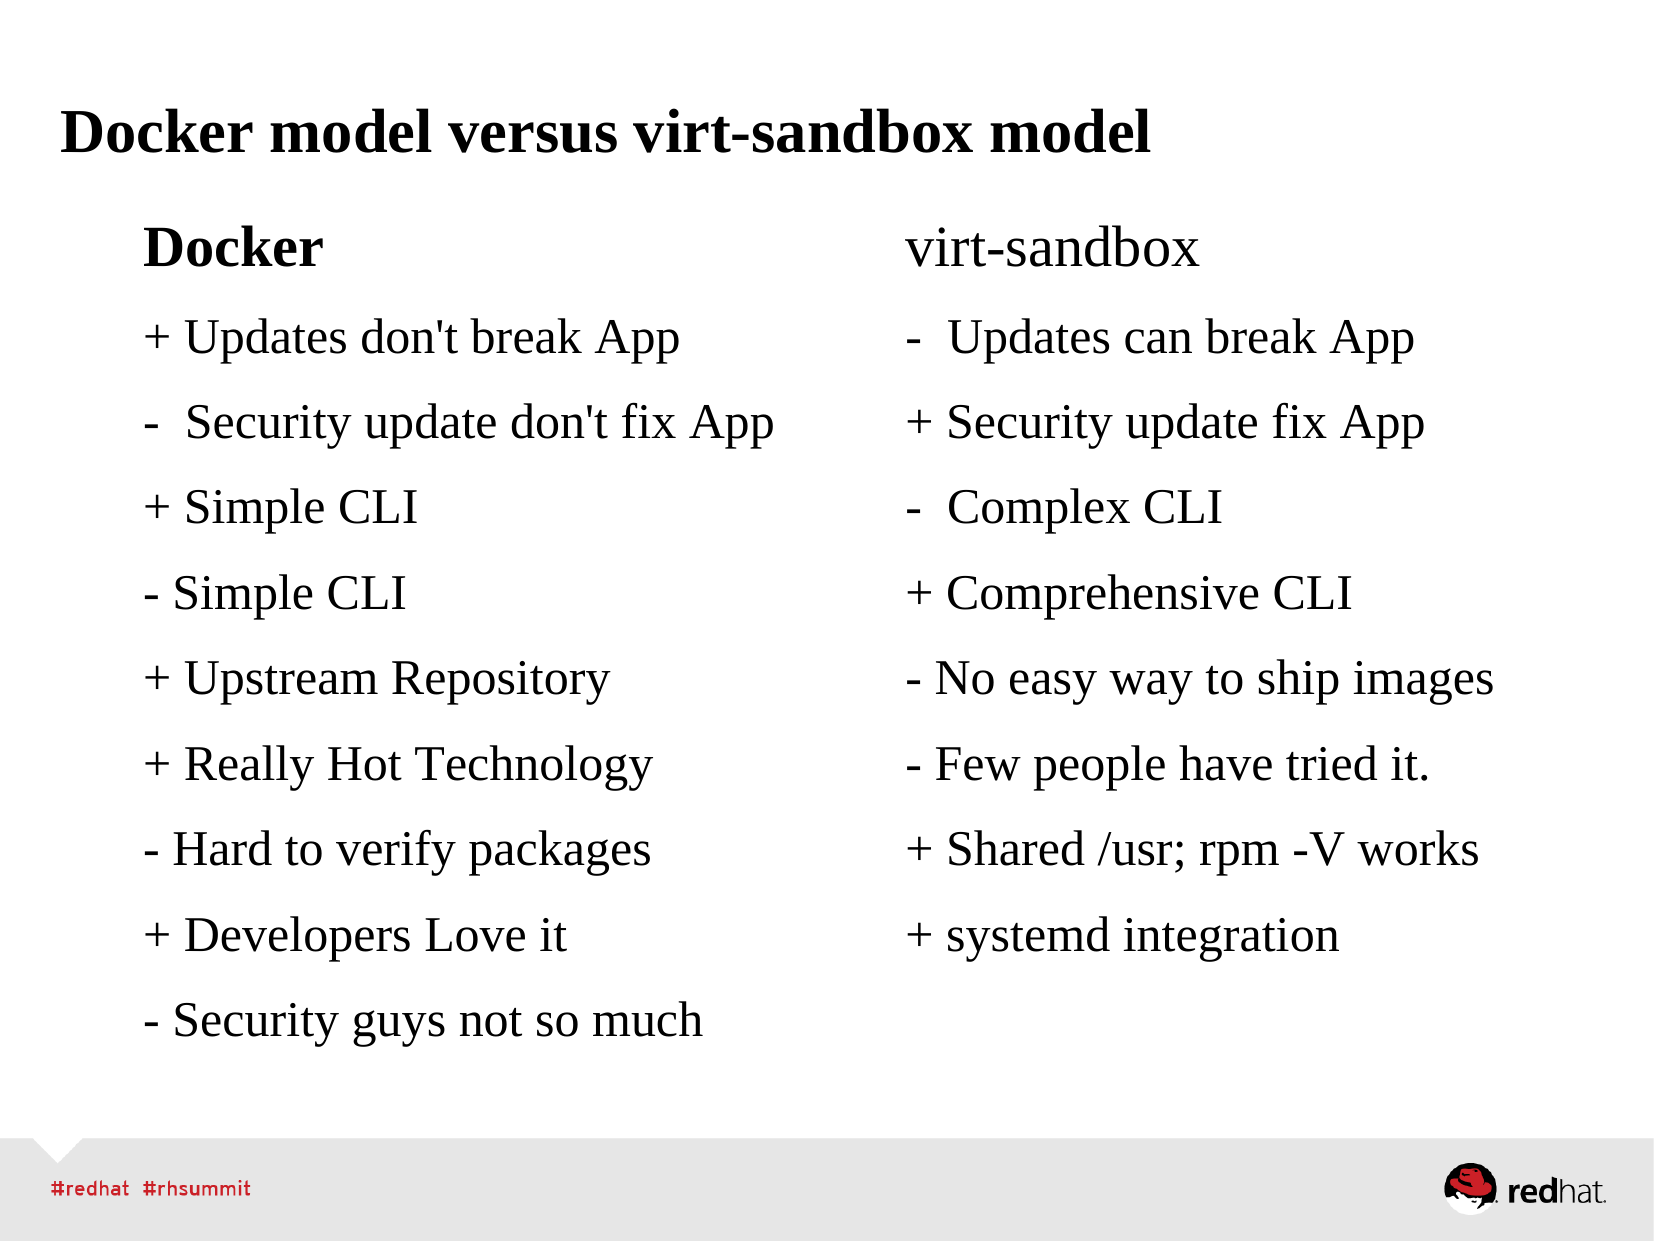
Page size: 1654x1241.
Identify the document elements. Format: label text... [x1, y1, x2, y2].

list virt-sandbox - Updates can break App + Security update fix App - Complex CLI + Comprehensive CLI - No easy way to ship images - Few people have tried it. + Shared /usr; rpm -V works + systemd integration [849, 210, 1576, 1182]
list Docker + Updates don't break App - Security update don't fix App + Simple CLI - Simple CLI + Upstream Repository + Really Hot Technology - Hard to verify packages + Developers Love it - Security guys not so much [86, 210, 813, 1182]
picture [0, 0, 1654, 1241]
title Docker model versus virt-sandbox model [60, 37, 1548, 226]
